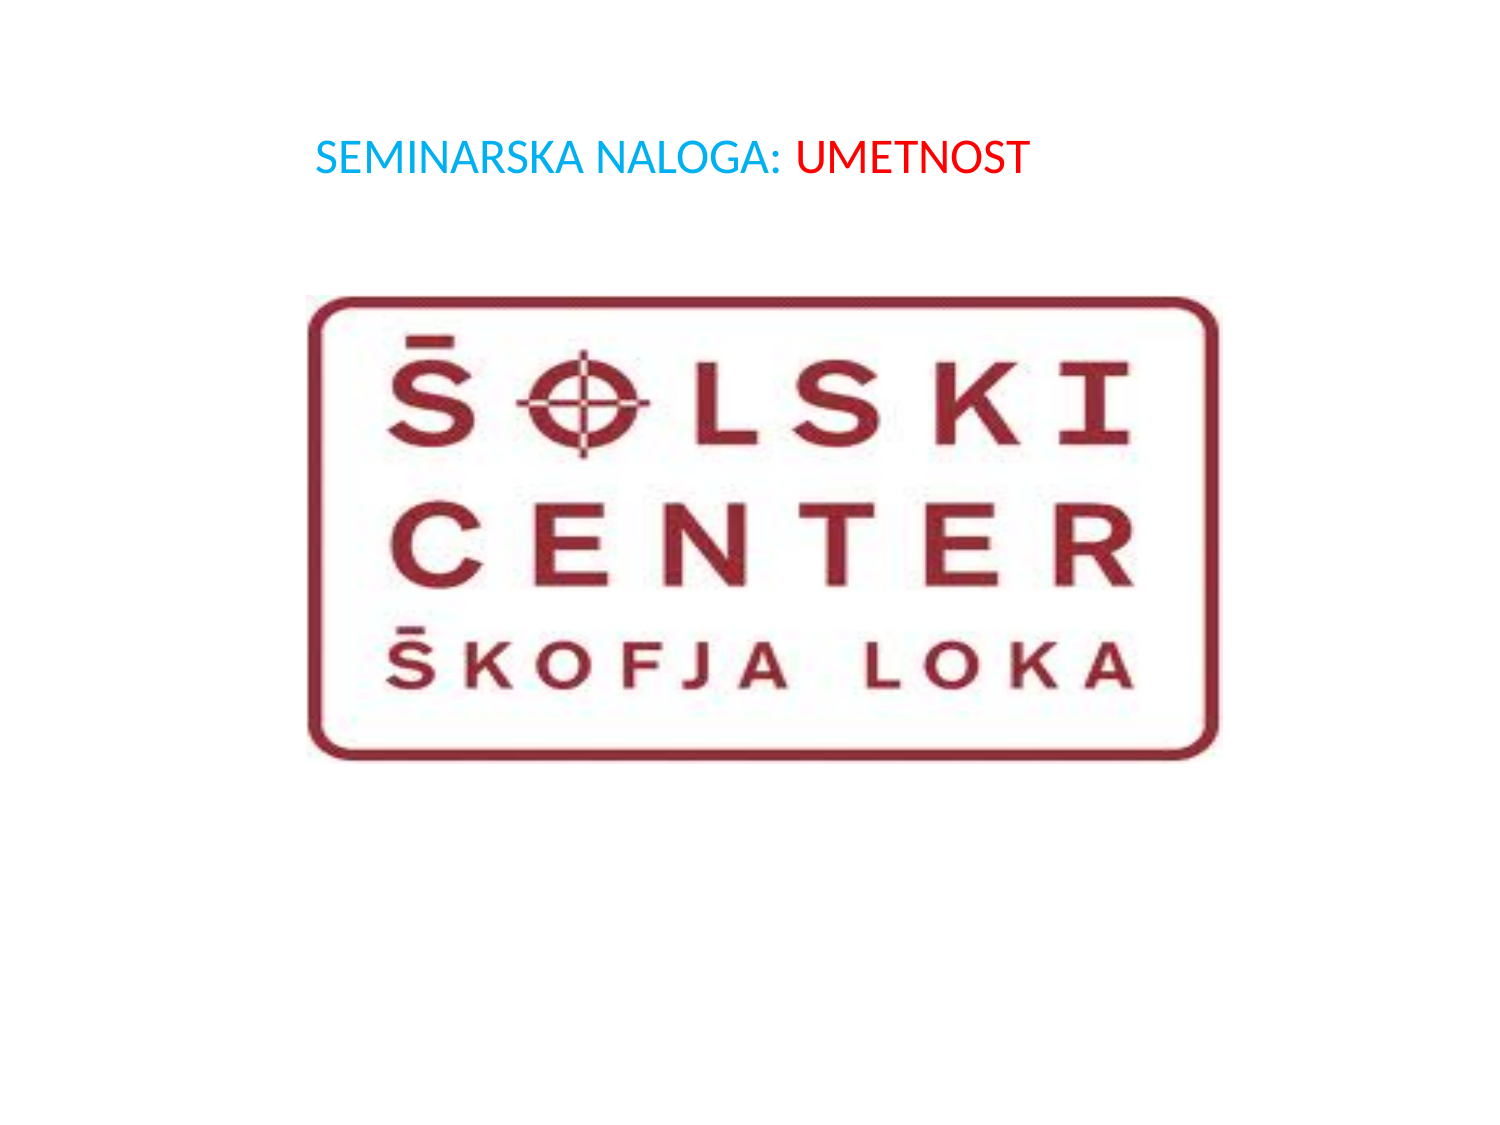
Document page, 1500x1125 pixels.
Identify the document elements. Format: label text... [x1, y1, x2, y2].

picture [306, 295, 1223, 764]
text_box SEMINARSKA NALOGA: UMETNOST [301, 116, 1057, 192]
